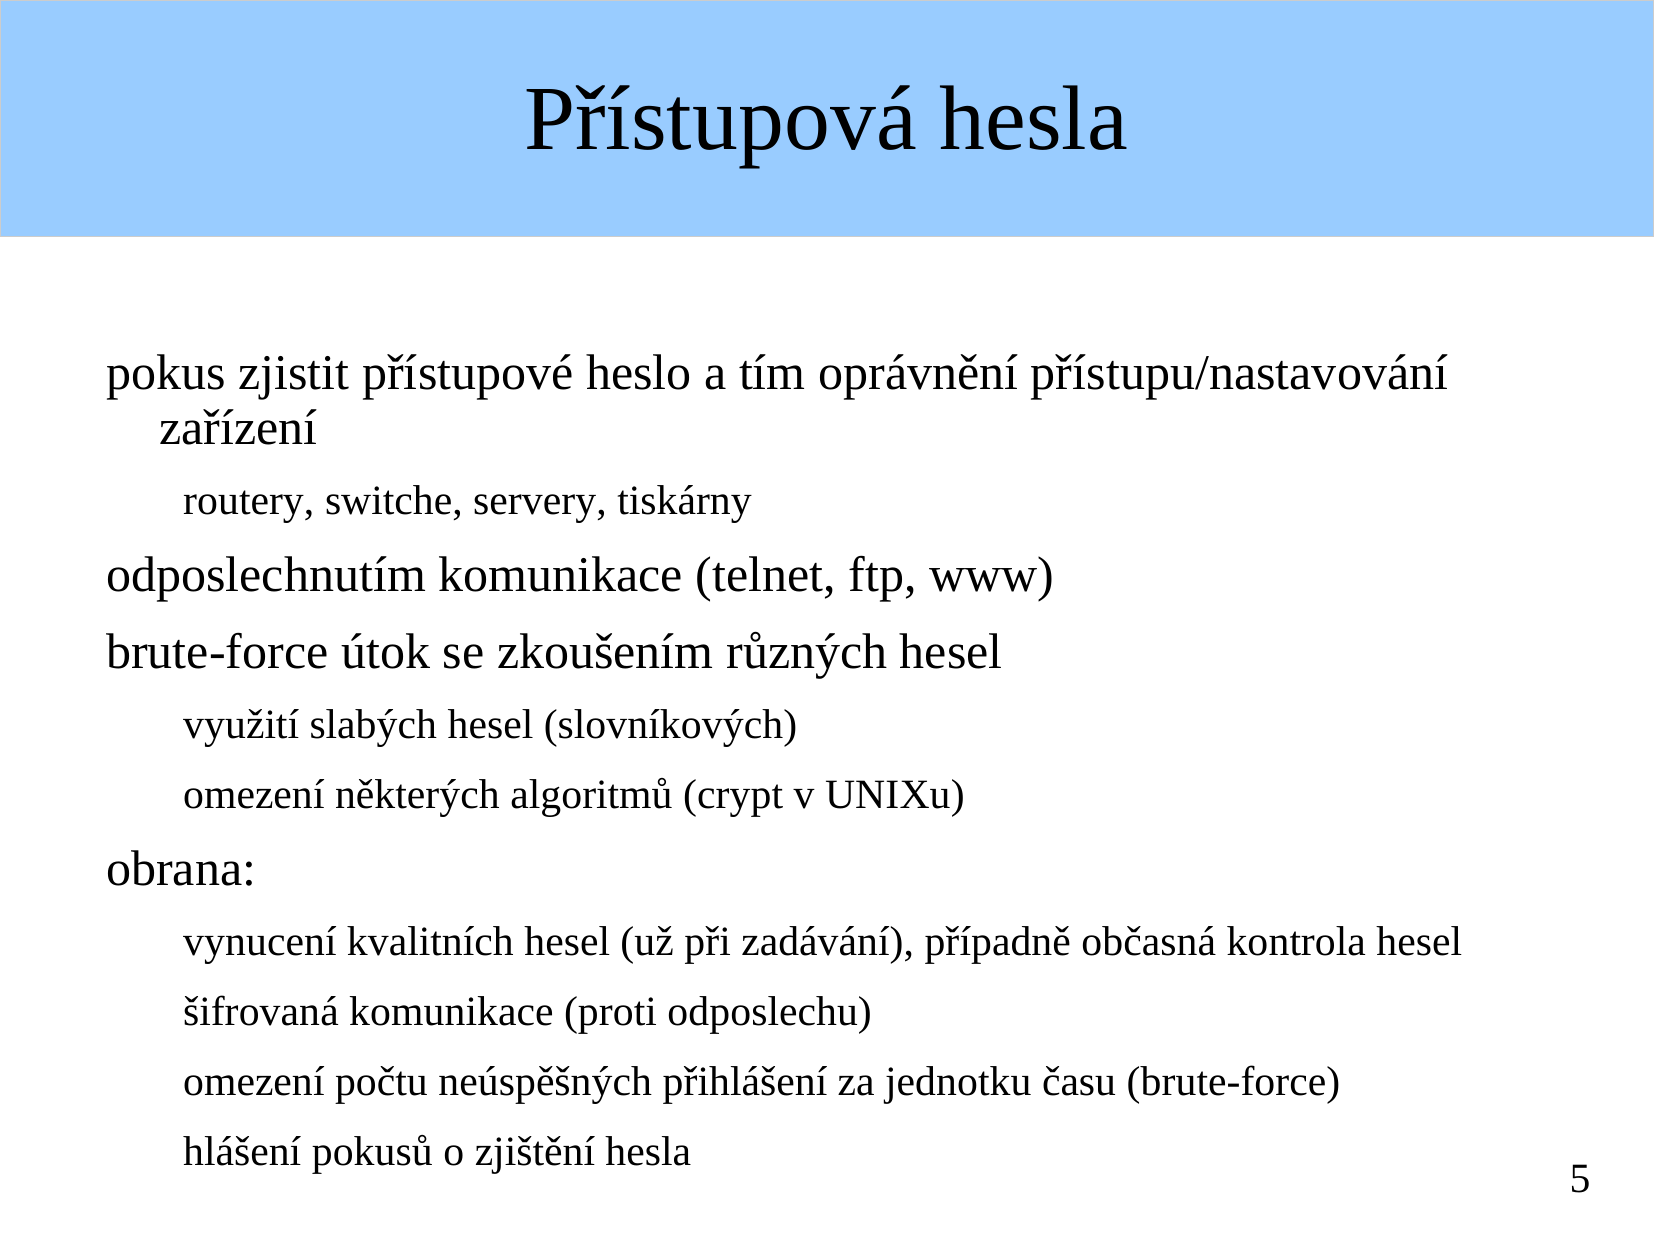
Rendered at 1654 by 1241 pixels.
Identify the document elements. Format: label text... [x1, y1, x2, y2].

list pokus zjistit přístupové heslo a tím oprávnění přístupu/nastavování zařízení routery, switche, servery, tiskárny odposlechnutím komunikace (telnet, ftp, www) brute-force útok se zkoušením různých hesel využití slabých hesel (slovníkových) omezení některých algoritmů (crypt v UNIXu) obrana: vynucení kvalitních hesel (už při zadávání), případně občasná kontrola hesel šifrovaná komunikace (proti odposlechu) omezení počtu neúspěšných přihlášení za jednotku času (brute-force) hlášení pokusů o zjištění hesla [88, 344, 1565, 1183]
title Přístupová hesla [0, 0, 1654, 237]
